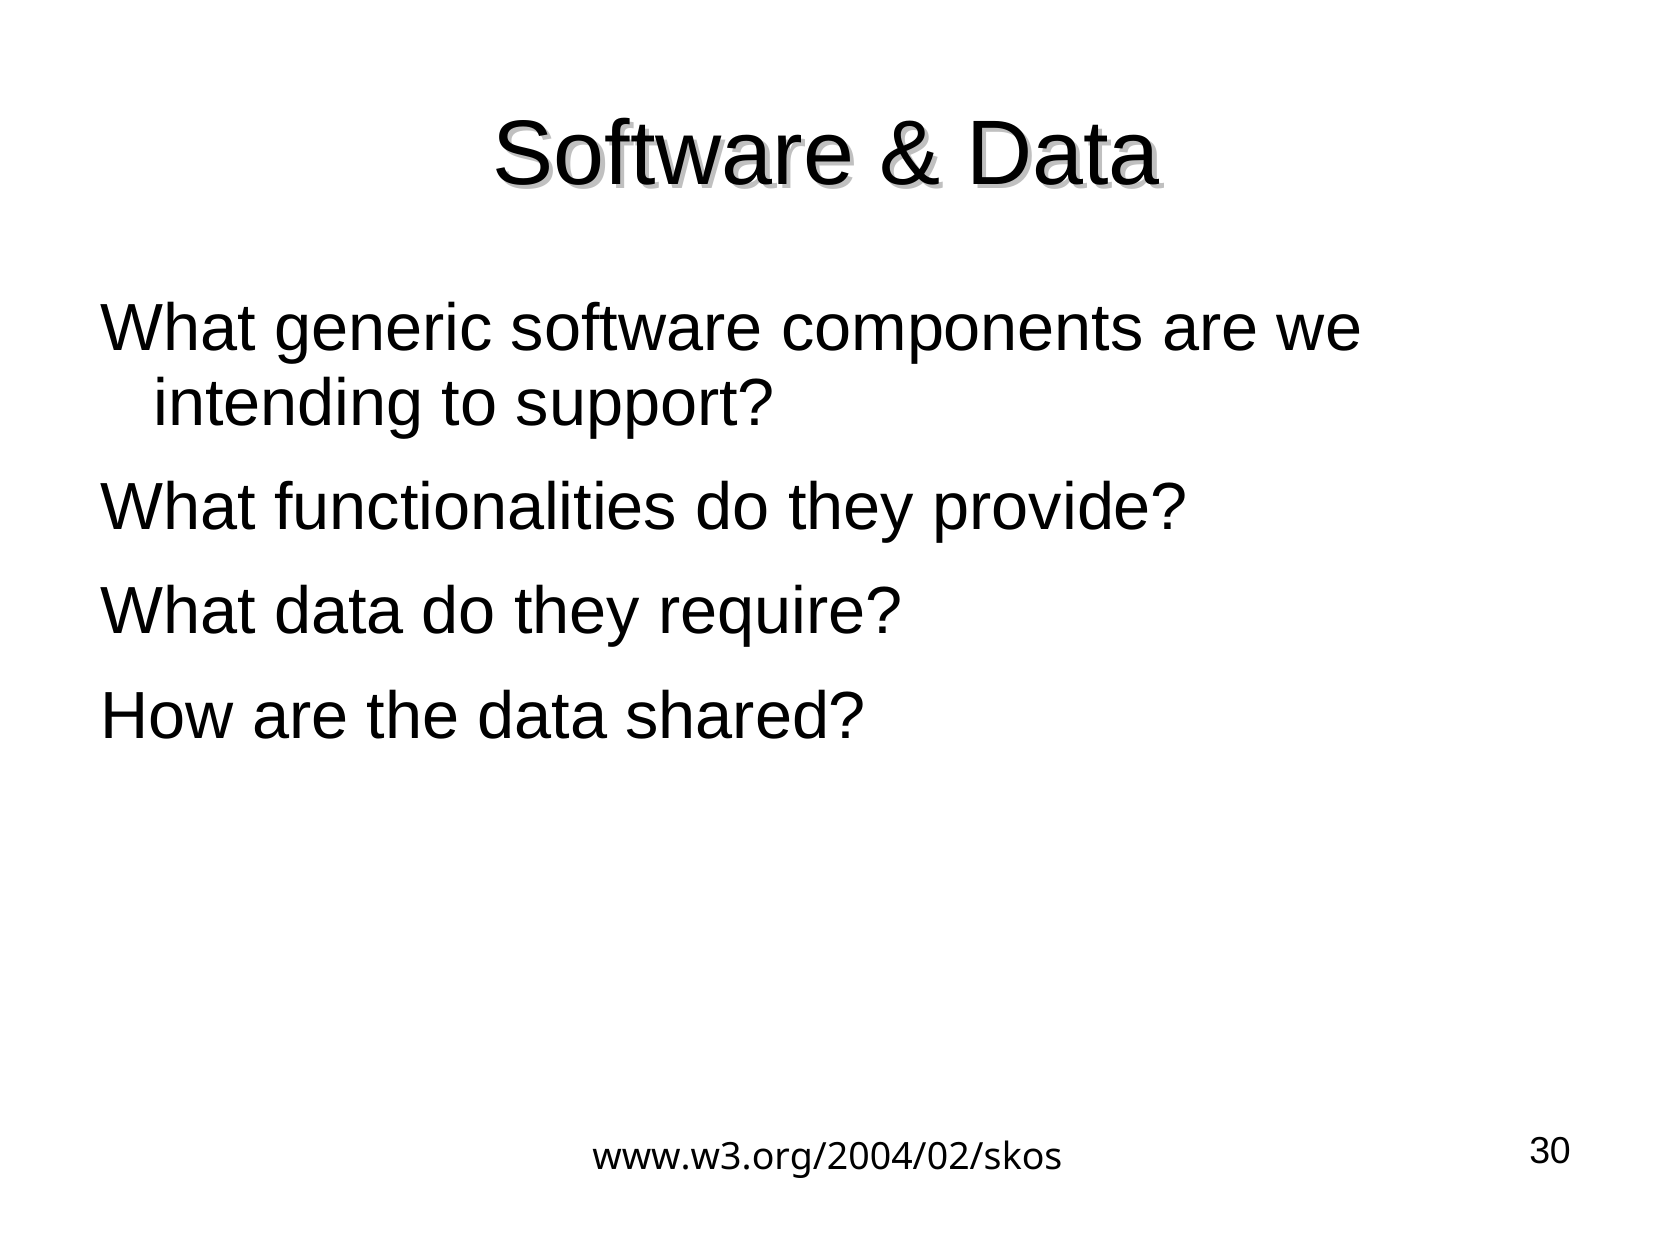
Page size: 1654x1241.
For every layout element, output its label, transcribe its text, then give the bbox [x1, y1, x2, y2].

title Software & Data [82, 49, 1571, 257]
list What generic software components are we intending to support? What functionalities do they provide? What data do they require? How are the data shared? [82, 290, 1571, 1109]
